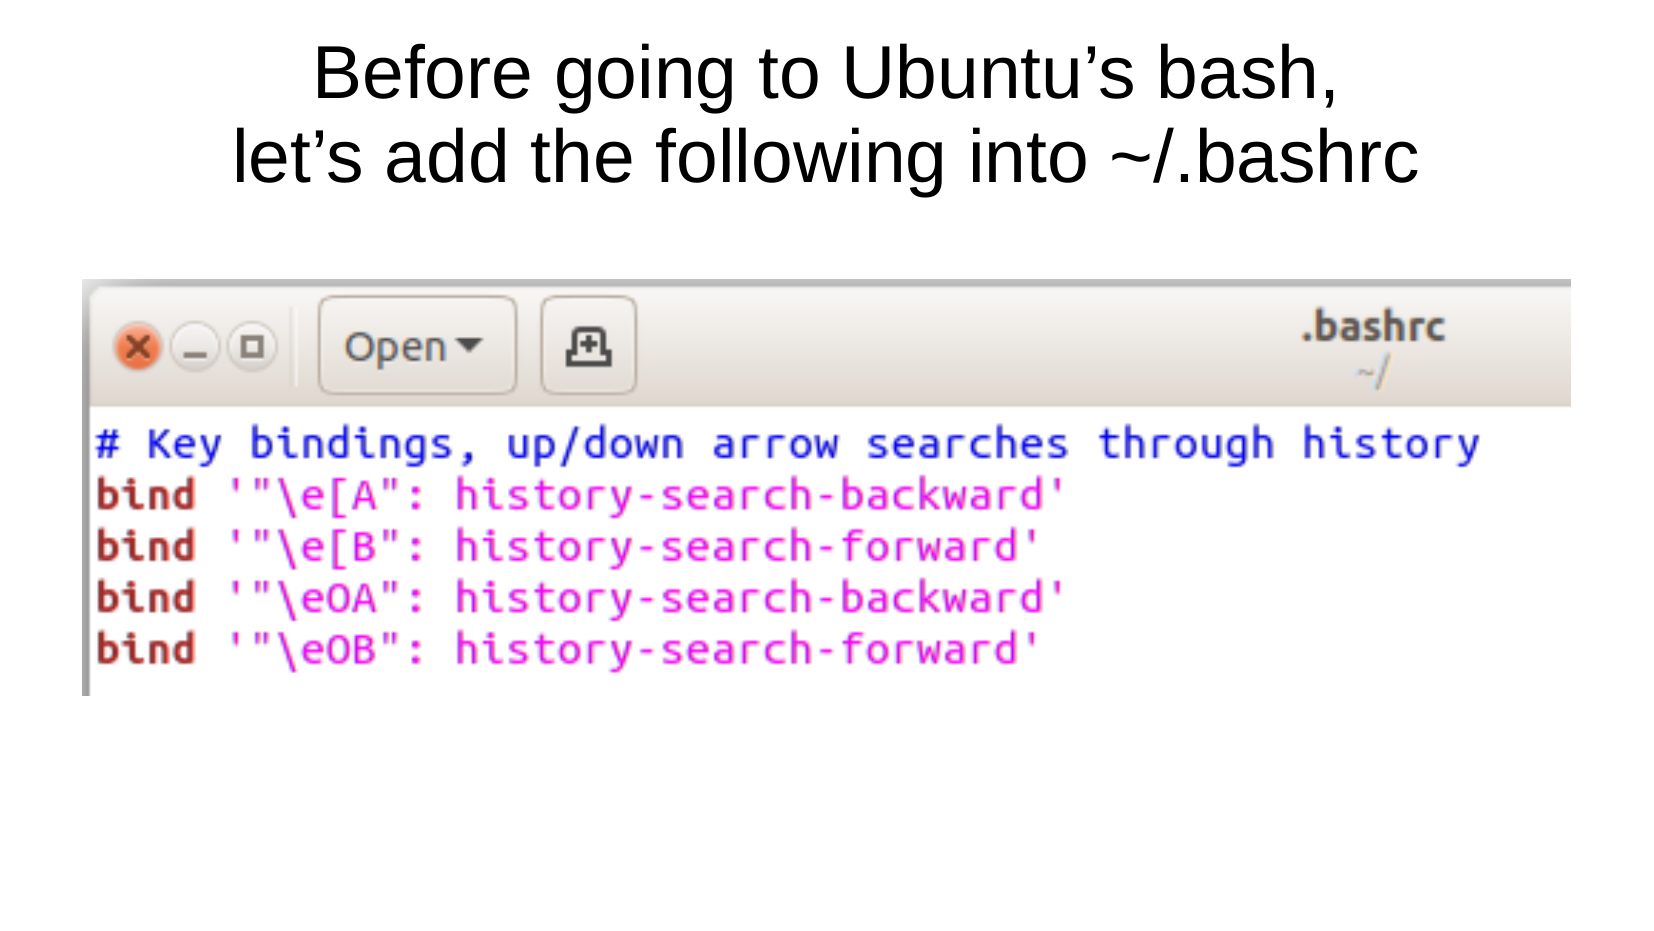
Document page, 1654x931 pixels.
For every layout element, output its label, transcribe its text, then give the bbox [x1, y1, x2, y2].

title Before going to Ubuntu’s bash, let’s add the following into ~/.bashrc [82, 30, 1571, 199]
picture [82, 279, 1571, 696]
